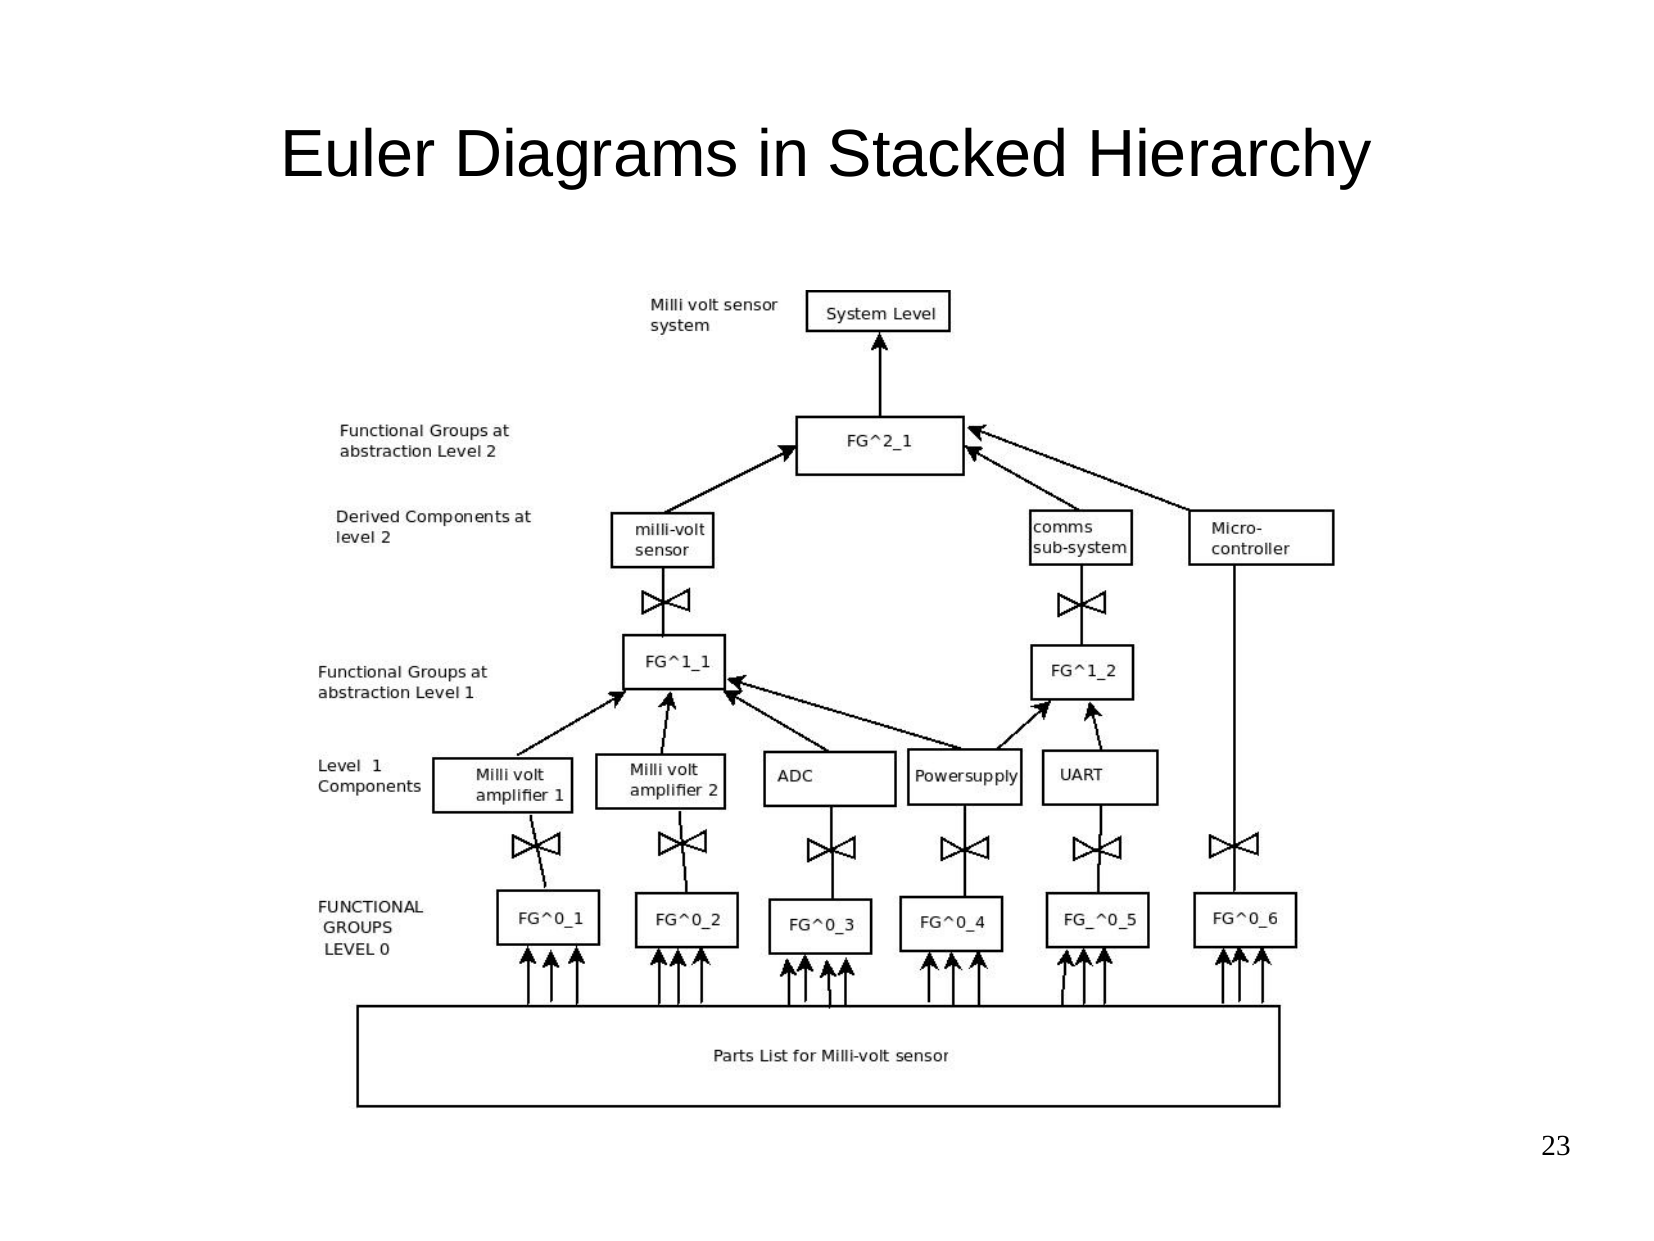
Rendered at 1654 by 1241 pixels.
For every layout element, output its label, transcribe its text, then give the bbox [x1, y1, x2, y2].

picture [318, 290, 1336, 1109]
title Euler Diagrams in Stacked Hierarchy [82, 49, 1571, 257]
